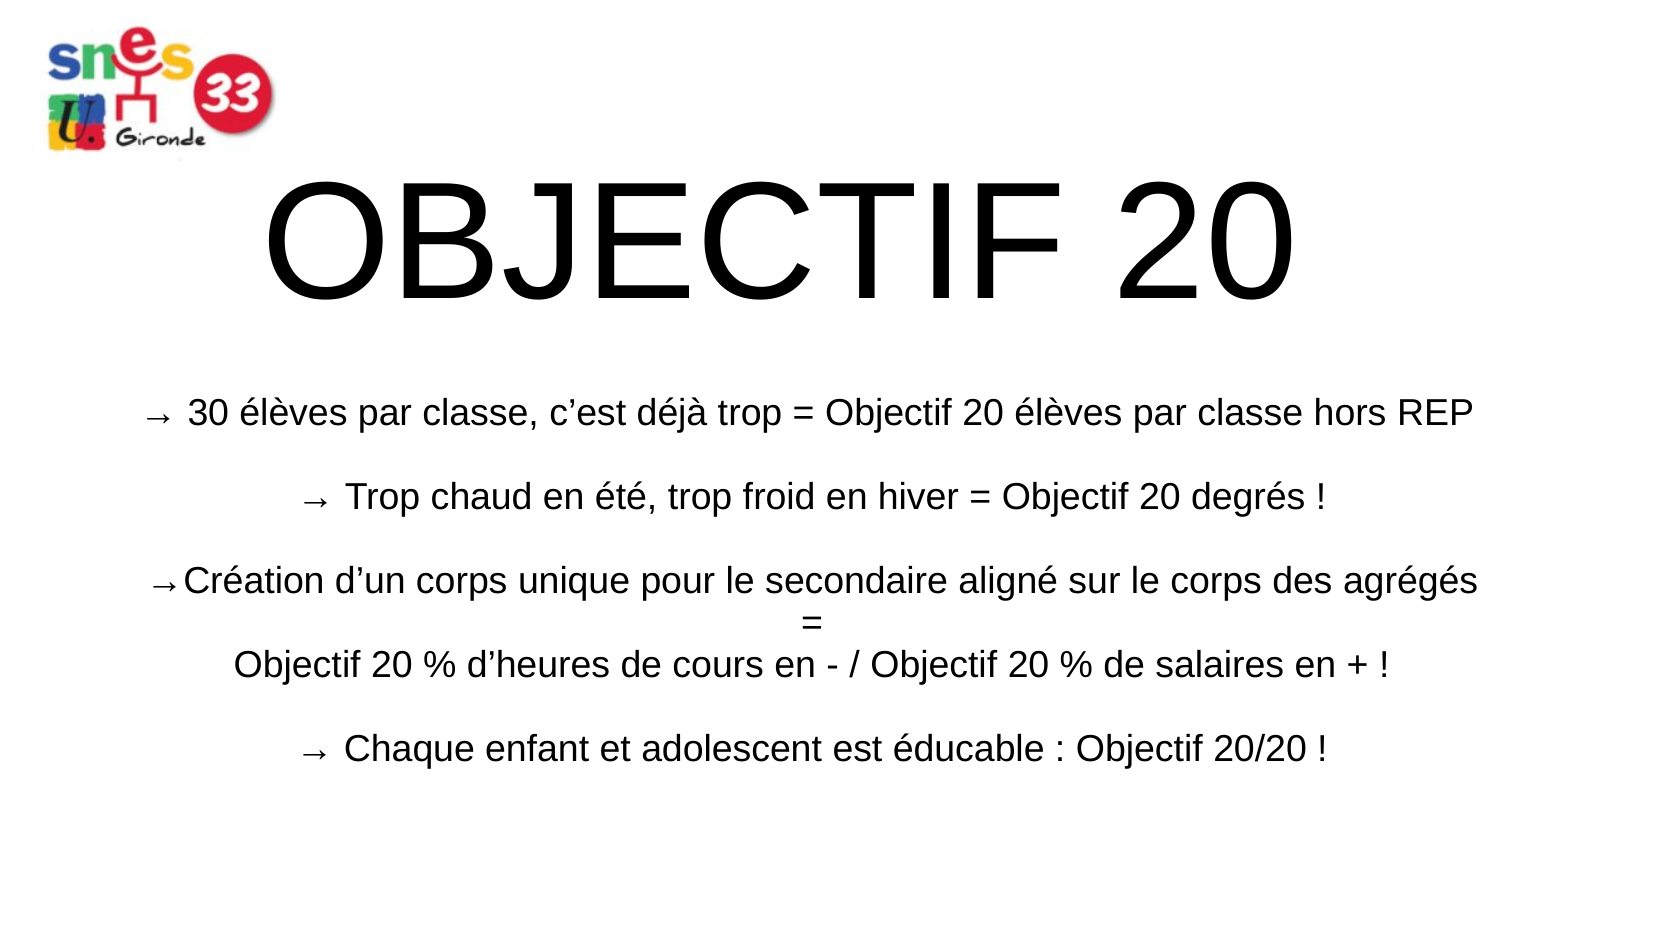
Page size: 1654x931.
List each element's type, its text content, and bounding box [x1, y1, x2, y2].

picture [29, 10, 280, 178]
text_box → 30 élèves par classe, c’est déjà trop = Objectif 20 élèves par classe hors REP → Trop chaud en été, trop froid en hiver = Objectif 20 degrés ! →Création d’un corps unique pour le secondaire aligné sur le corps des agrégés = Objectif 20 % d’heures de cours en - / Objectif 20 % de salaires en + ! → Chaque enfant et adolescent est éducable : Objectif 20/20 ! [118, 383, 1506, 827]
title OBJECTIF 20 [59, 147, 1548, 334]
